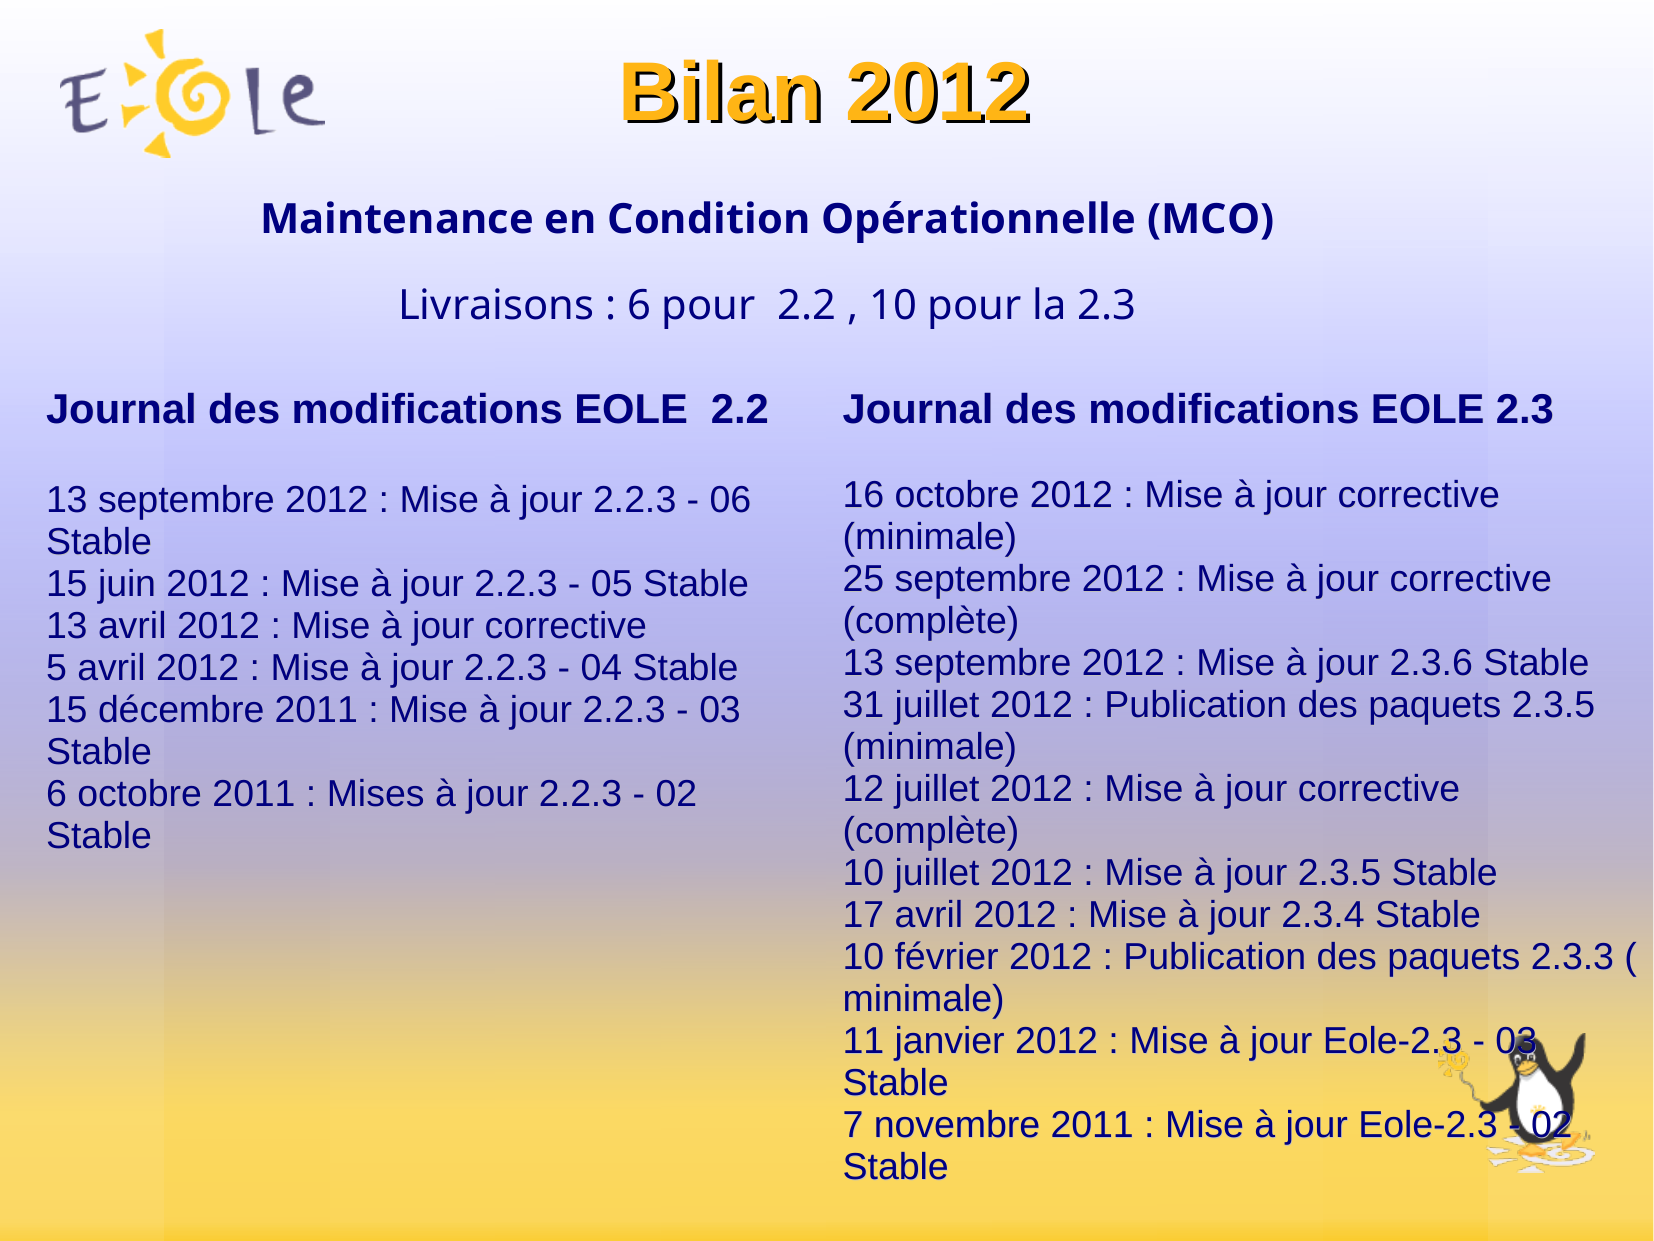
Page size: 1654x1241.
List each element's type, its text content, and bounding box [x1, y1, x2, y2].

text_box Journal des modifications EOLE 2.3 16 octobre 2012 : Mise à jour corrective (minimale) 25 septembre 2012 : Mise à jour corrective (complète) 13 septembre 2012 : Mise à jour 2.3.6 Stable 31 juillet 2012 : Publication des paquets 2.3.5 (minimale) 12 juillet 2012 : Mise à jour corrective (complète) 10 juillet 2012 : Mise à jour 2.3.5 Stable 17 avril 2012 : Mise à jour 2.3.4 Stable 10 février 2012 : Publication des paquets 2.3.3 ( minimale) 11 janvier 2012 : Mise à jour Eole-2.3 - 03 Stable 7 novembre 2011 : Mise à jour Eole-2.3 - 02 Stable [826, 377, 1654, 1211]
text_box Journal des modifications EOLE 2.2 13 septembre 2012 : Mise à jour 2.2.3 - 06 Stable 15 juin 2012 : Mise à jour 2.2.3 - 05 Stable 13 avril 2012 : Mise à jour corrective 5 avril 2012 : Mise à jour 2.2.3 - 04 Stable 15 décembre 2011 : Mise à jour 2.2.3 - 03 Stable 6 octobre 2011 : Mises à jour 2.2.3 - 02 Stable [17, 377, 798, 1205]
title Bilan 2012 [80, 27, 1569, 156]
picture [0, 0, 1654, 1241]
list Maintenance en Condition Opérationnelle (MCO) Livraisons : 6 pour 2.2 , 10 pour la 2.3 [88, 188, 1447, 393]
